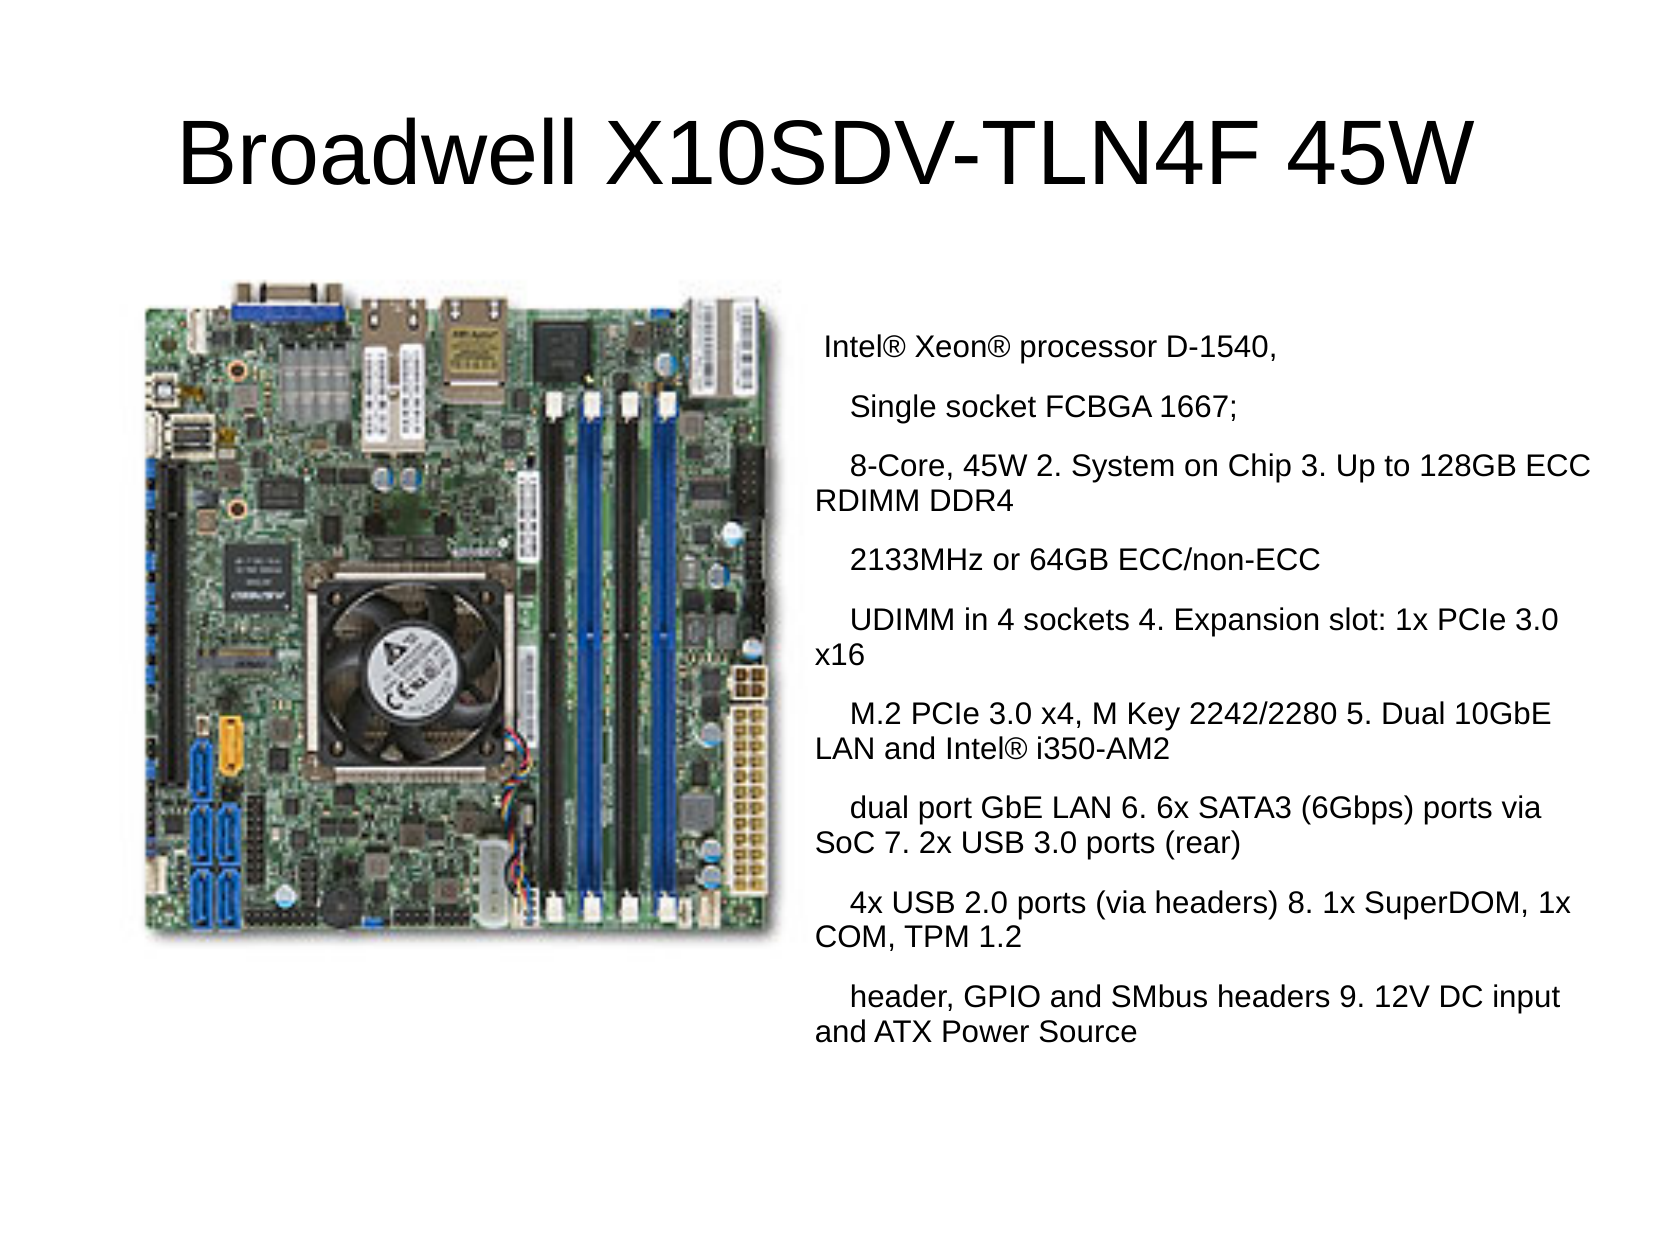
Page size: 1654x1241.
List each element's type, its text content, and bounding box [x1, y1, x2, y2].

picture [45, 256, 874, 962]
text_box Intel® Xeon® processor D-1540, Single socket FCBGA 1667; 8-Core, 45W 2. System on Chip 3. Up to 128GB ECC RDIMM DDR4 2133MHz or 64GB ECC/non-ECC UDIMM in 4 sockets 4. Expansion slot: 1x PCIe 3.0 x16 M.2 PCIe 3.0 x4, M Key 2242/2280 5. Dual 10GbE LAN and Intel® i350-AM2 dual port GbE LAN 6. 6x SATA3 (6Gbps) ports via SoC 7. 2x USB 3.0 ports (rear) 4x USB 2.0 ports (via headers) 8. 1x SuperDOM, 1x COM, TPM 1.2 header, GPIO and SMbus headers 9. 12V DC input and ATX Power Source [800, 321, 1617, 1122]
title Broadwell X10SDV-TLN4F 45W [82, 49, 1571, 257]
